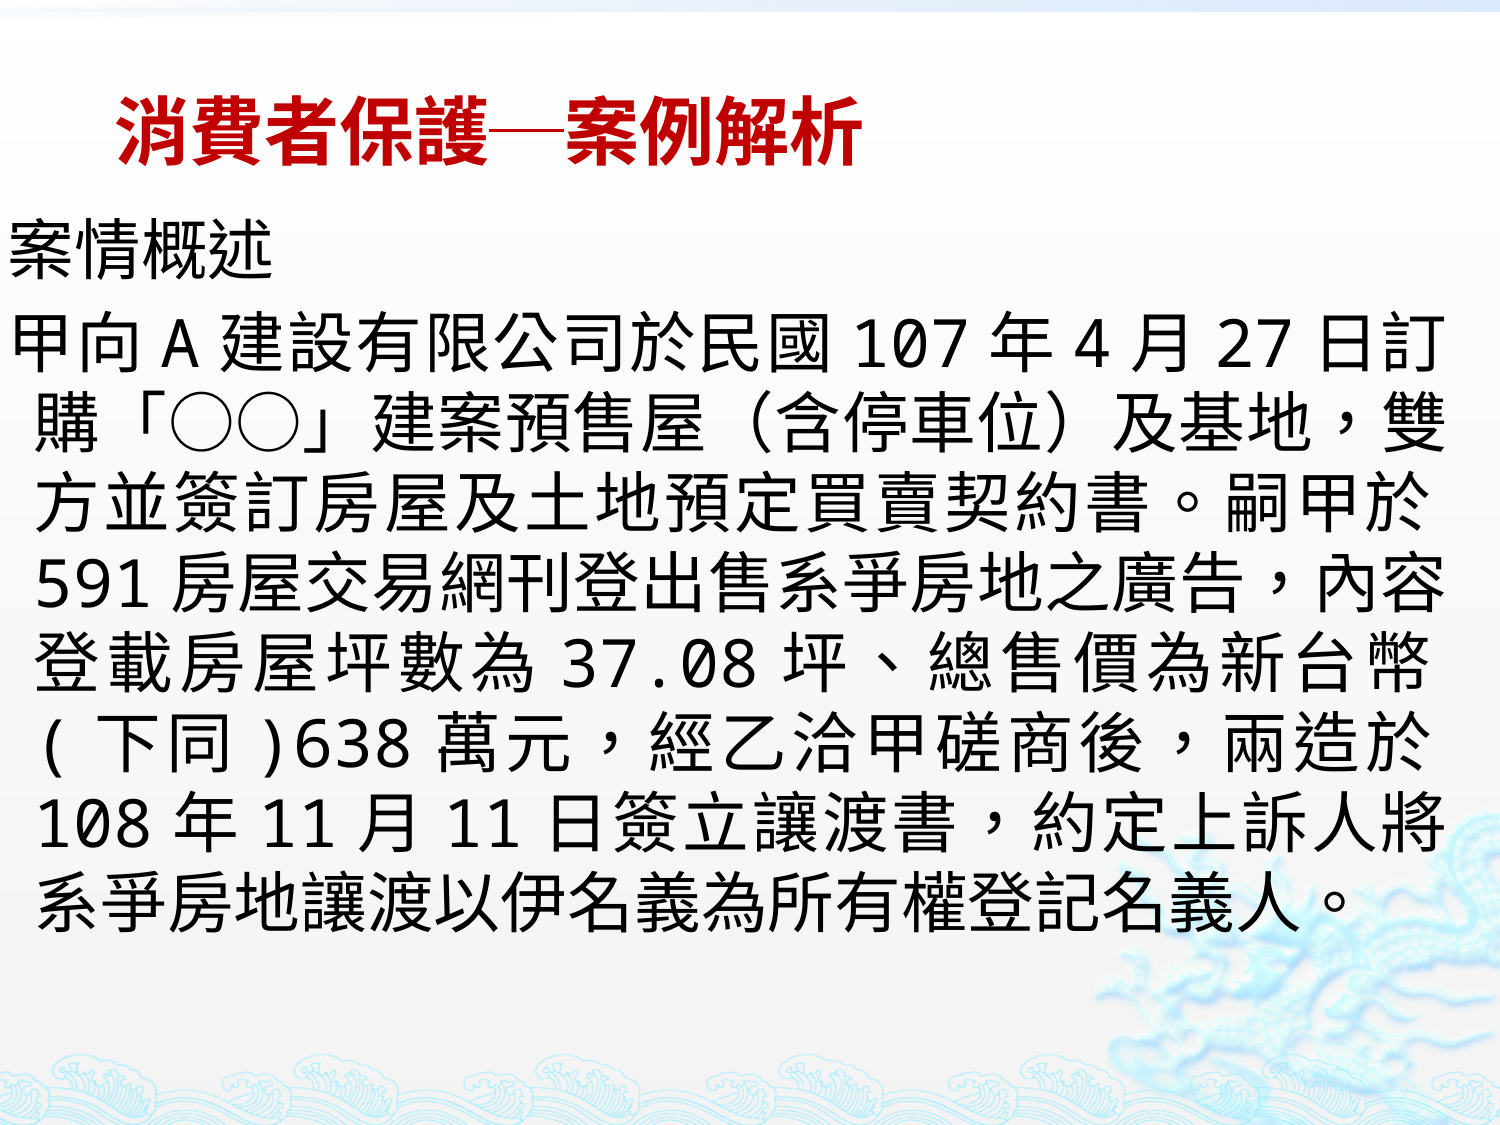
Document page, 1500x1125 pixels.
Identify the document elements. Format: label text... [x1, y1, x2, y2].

picture [0, 806, 1500, 1125]
title 消費者保護─案例解析 [99, 37, 1475, 313]
list 案情概述 甲向A建設有限公司於民國107年4月27日訂購「○○」建案預售屋（含停車位）及基地，雙方並簽訂房屋及土地預定買賣契約書。嗣甲於591房屋交易網刊登出售系爭房地之廣告，內容登載房屋坪數為37.08坪、總售價為新台幣(下同)638萬元，經乙洽甲磋商後，兩造於108年11月11日簽立讓渡書，約定上訴人將系爭房地讓渡以伊名義為所有權登記名義人。 [0, 200, 1463, 671]
